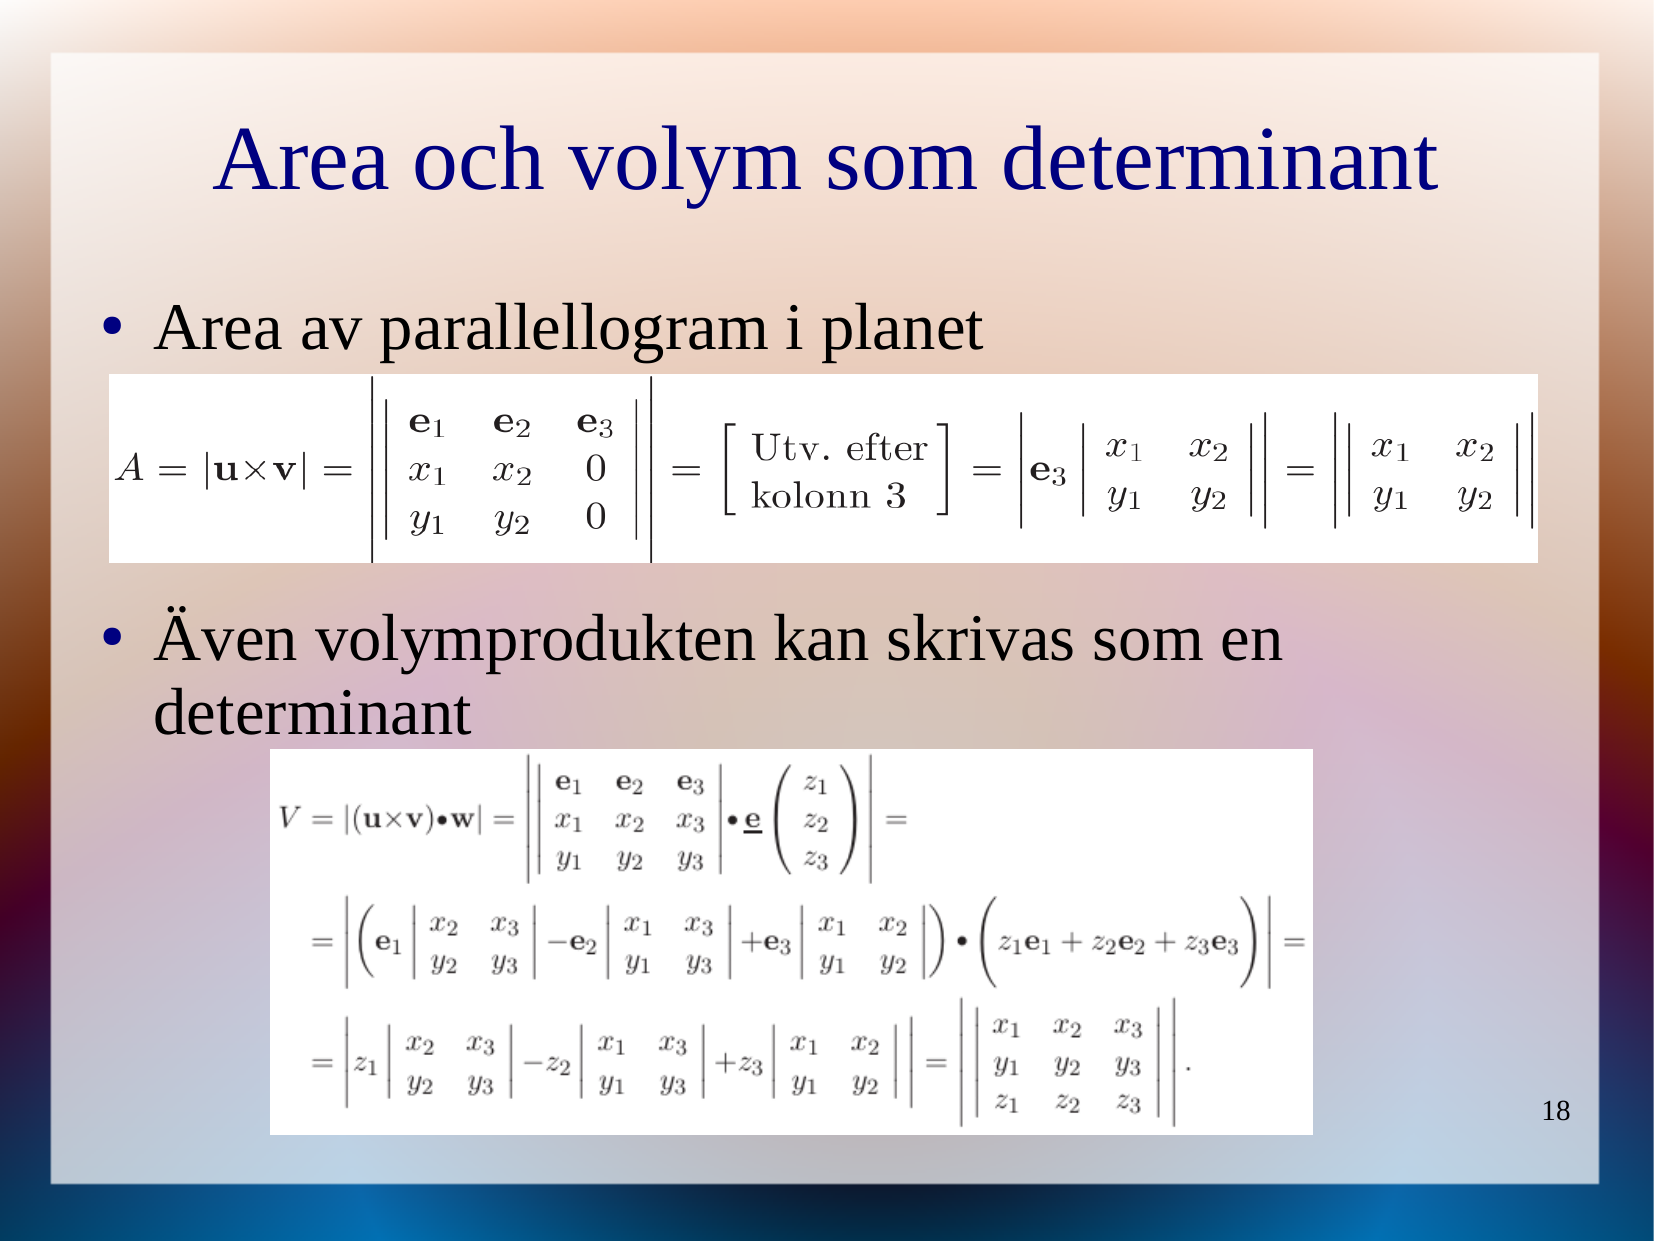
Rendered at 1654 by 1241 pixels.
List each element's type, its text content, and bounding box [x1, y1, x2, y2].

list Area av parallellogram i planet Även volymprodukten kan skrivas som en determinant [82, 290, 1571, 1094]
title Area och volym som determinant [82, 62, 1571, 256]
picture [0, 0, 1654, 1241]
